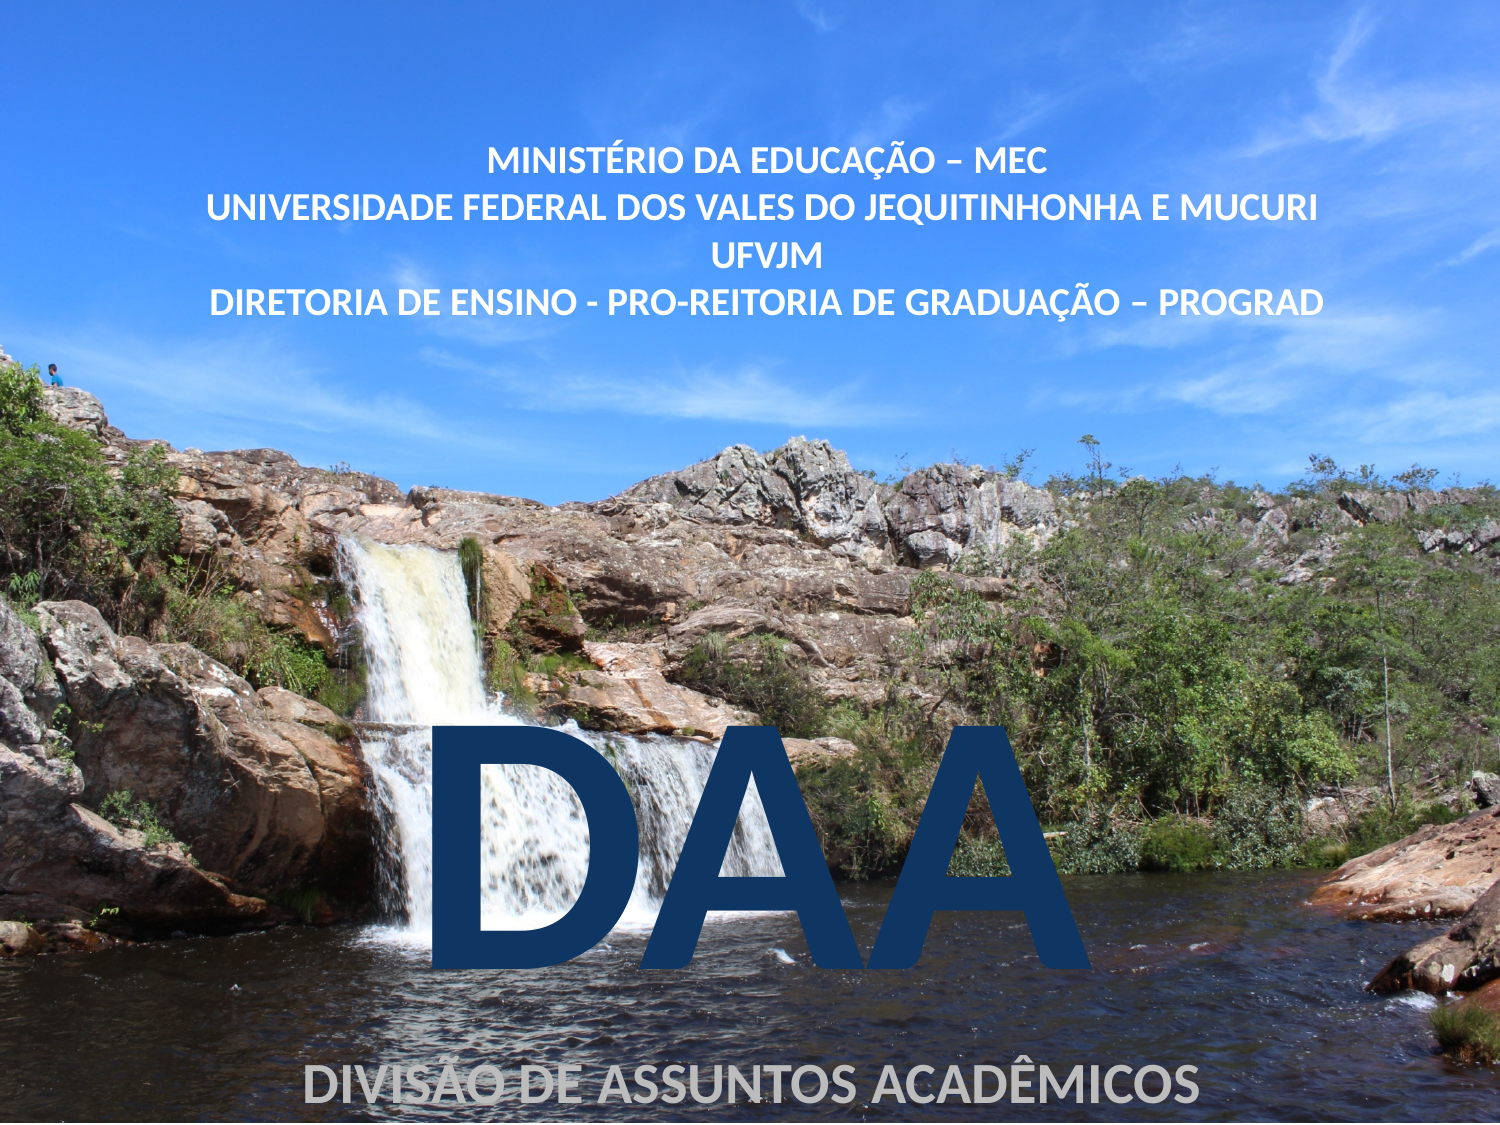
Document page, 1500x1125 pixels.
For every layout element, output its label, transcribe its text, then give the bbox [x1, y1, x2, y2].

text_box DAA DIVISÃO DE ASSUNTOS ACADÊMICOS [171, 521, 1333, 1125]
picture [0, 0, 1500, 1123]
text_box MINISTÉRIO DA EDUCAÇÃO – MEC UNIVERSIDADE FEDERAL DOS VALES DO JEQUITINHONHA E MUCURI UFVJM DIRETORIA DE ENSINO - PRO-REITORIA DE GRADUAÇÃO – PROGRAD [135, 126, 1399, 324]
